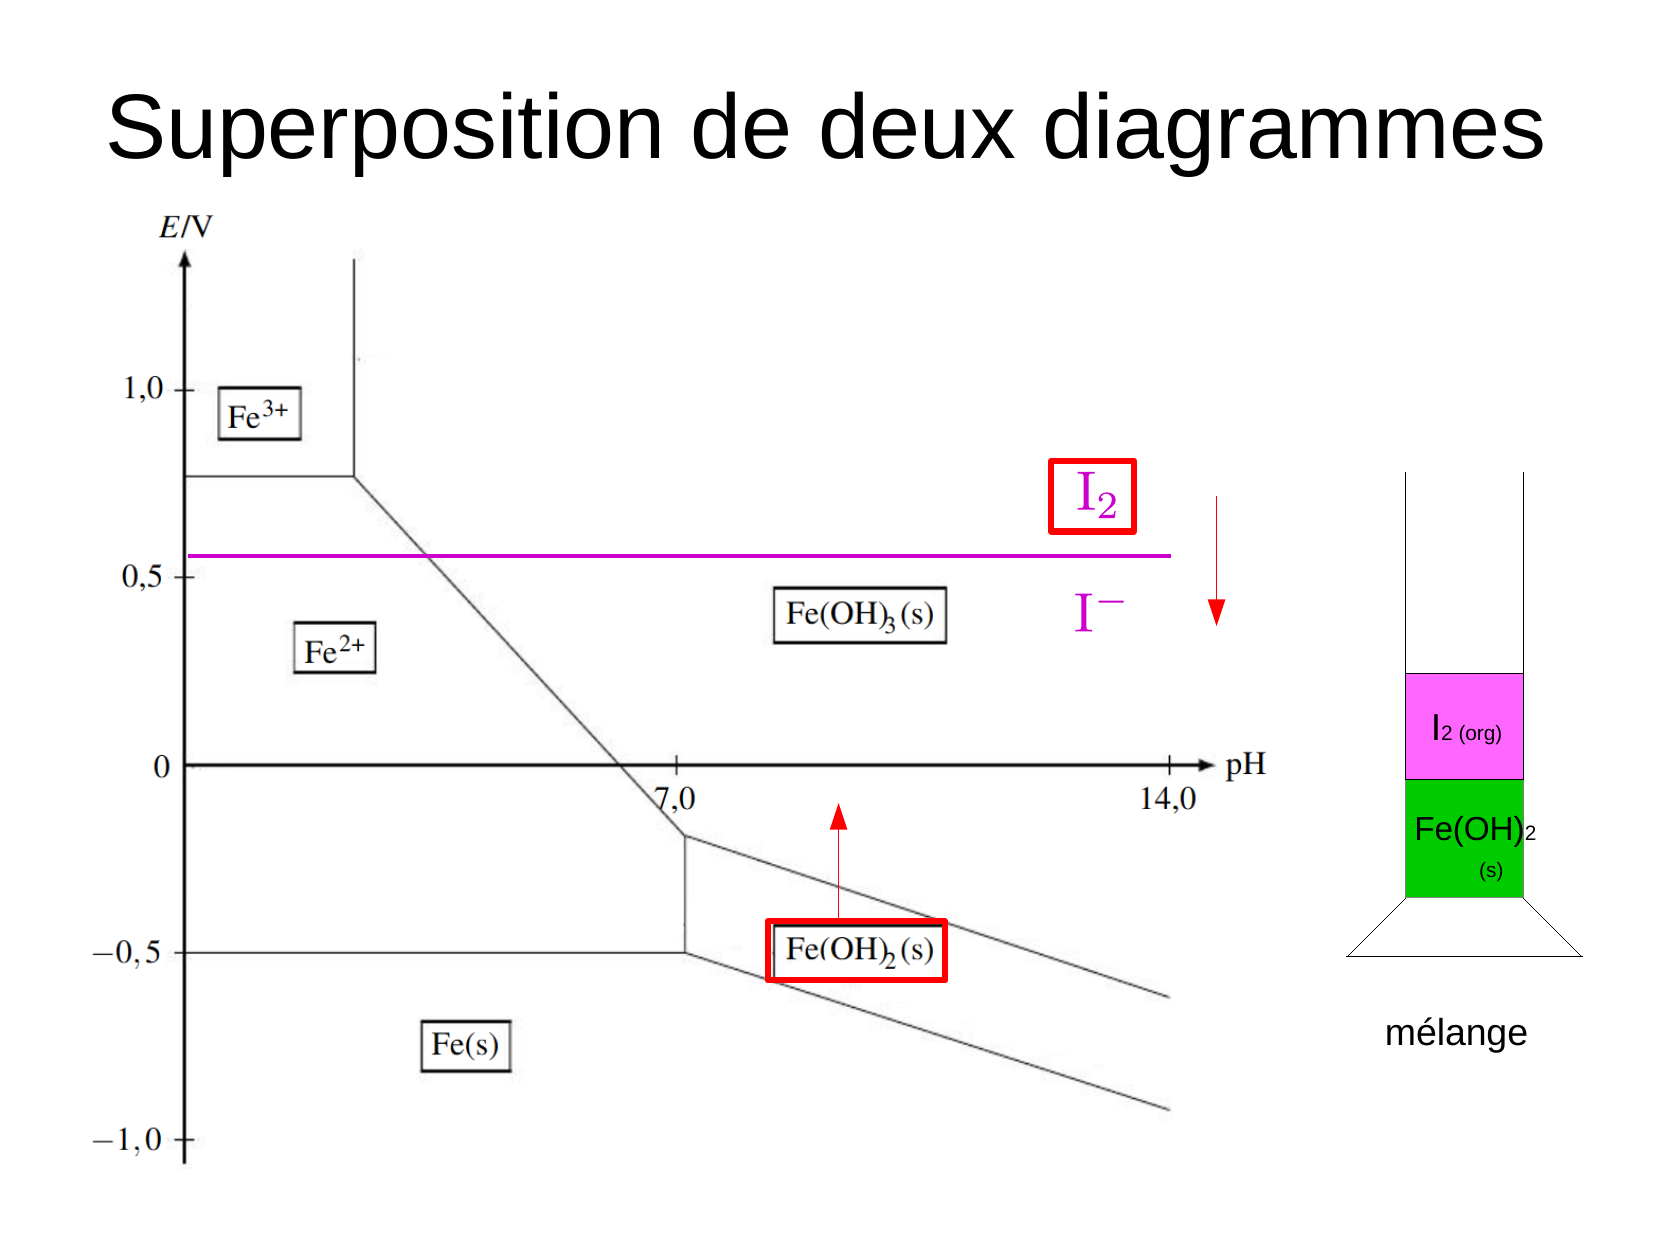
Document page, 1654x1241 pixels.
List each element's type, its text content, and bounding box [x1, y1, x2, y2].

text_box [1405, 673, 1524, 699]
text_box mélange [1370, 1003, 1548, 1061]
picture [70, 212, 1276, 1170]
text_box Fe(OH)2 (s) [1399, 803, 1583, 926]
text_box I2 (org) [1405, 699, 1548, 802]
title Superposition de deux diagrammes [82, 23, 1571, 231]
